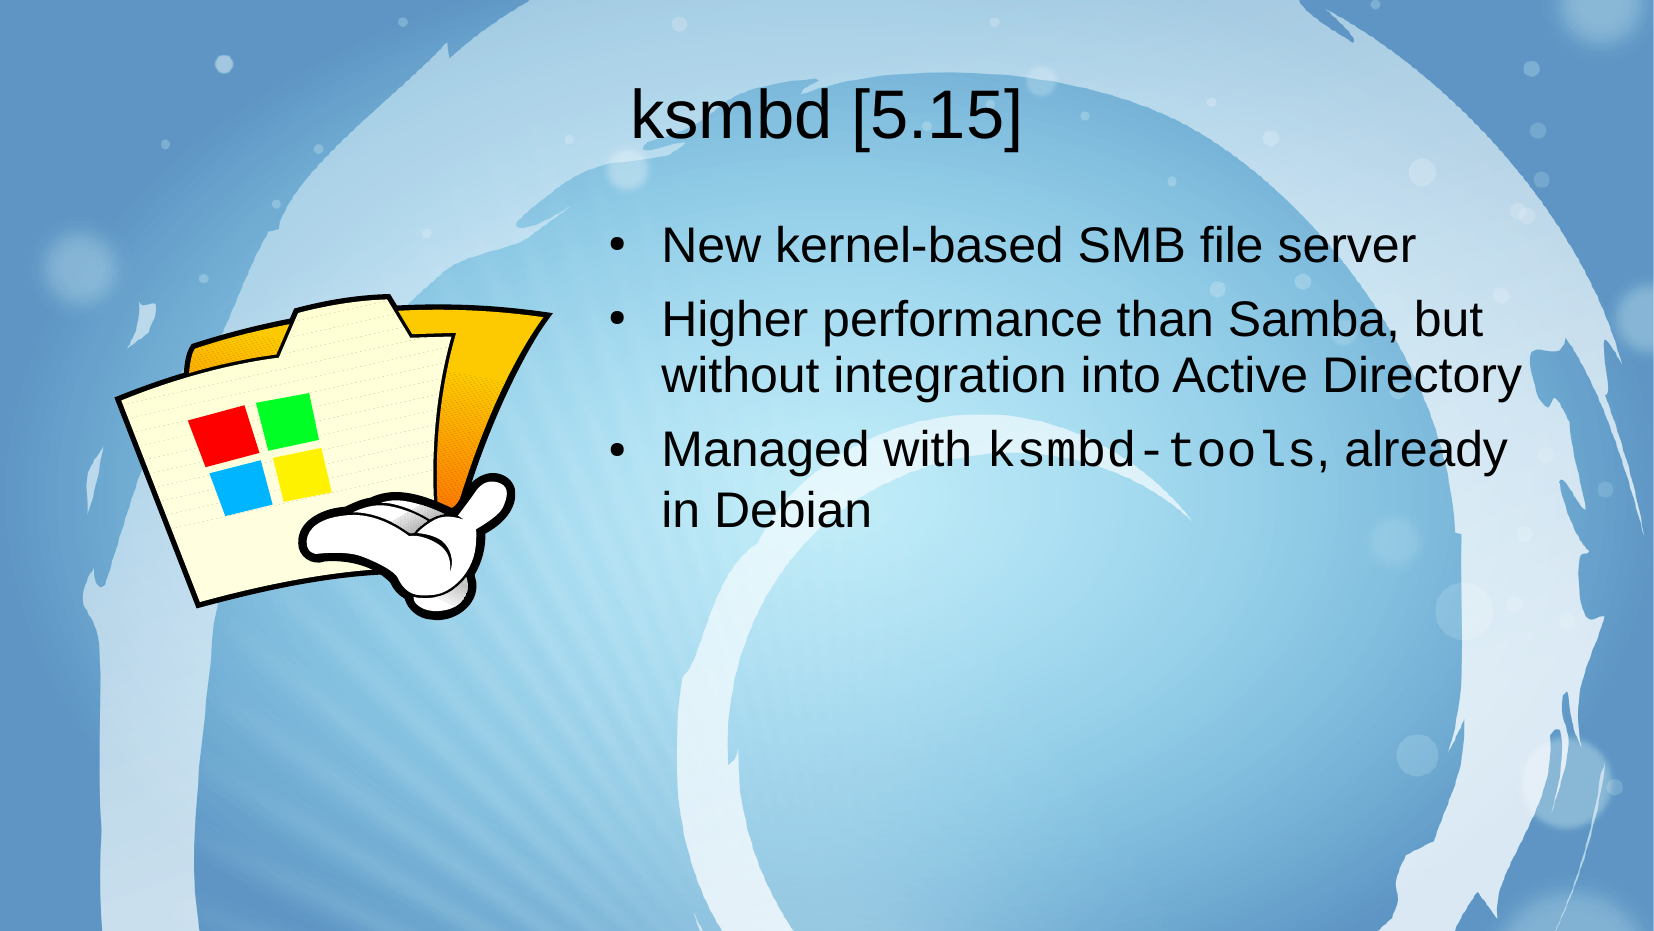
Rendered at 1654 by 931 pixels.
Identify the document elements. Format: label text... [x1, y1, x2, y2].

title ksmbd [5.15] [118, 37, 1536, 193]
list New kernel-based SMB file server Higher performance than Samba, but without integration into Active Directory Managed with ksmbd-tools, already in Debian [590, 217, 1536, 832]
picture [0, 0, 1654, 931]
